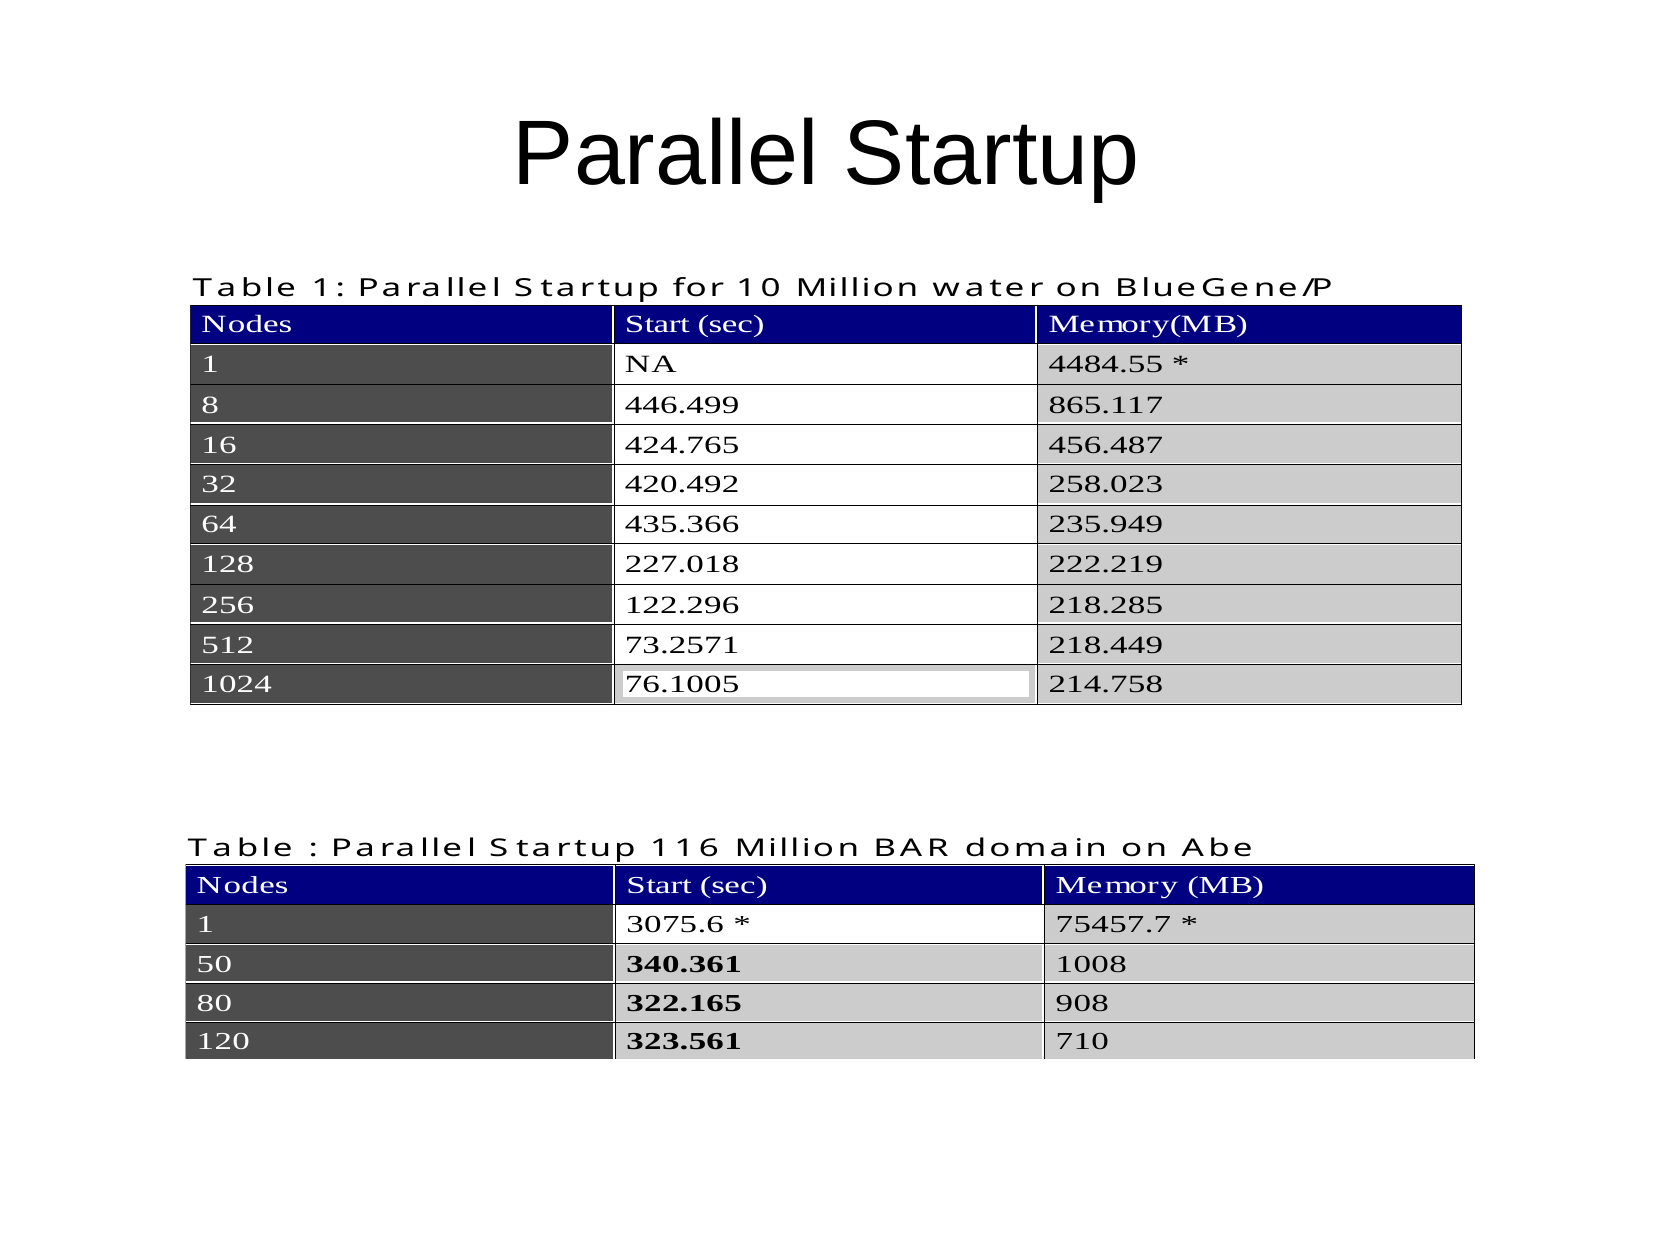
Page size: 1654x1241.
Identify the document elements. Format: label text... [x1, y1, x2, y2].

title Parallel Startup [82, 49, 1571, 257]
chart [190, 268, 1654, 829]
chart [185, 830, 1654, 1067]
